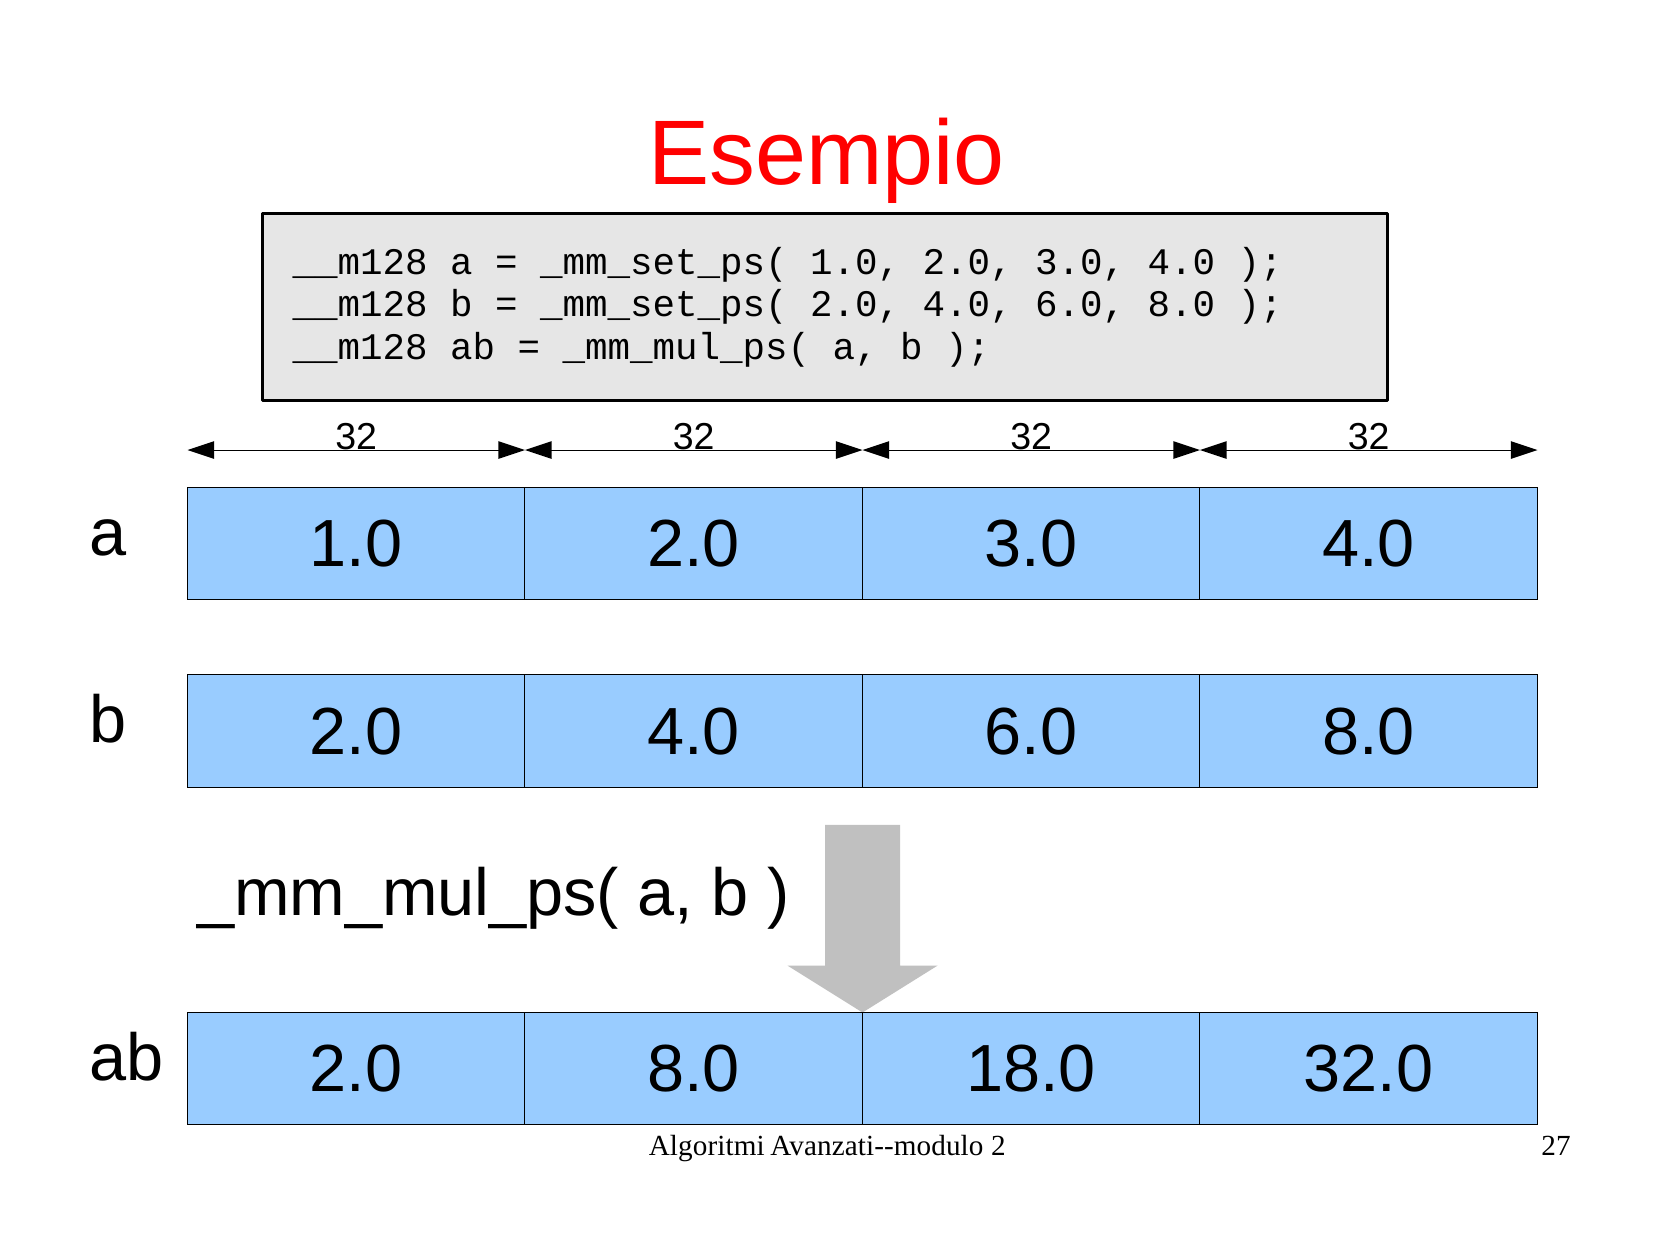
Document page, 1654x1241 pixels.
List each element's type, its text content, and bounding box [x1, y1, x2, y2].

text_box 8.0 [1199, 674, 1538, 788]
text_box ab [75, 1012, 188, 1103]
text_box 8.0 [524, 1012, 862, 1125]
text_box _mm_mul_ps( a, b ) [182, 847, 826, 938]
text_box b [75, 675, 151, 765]
text_box [787, 824, 938, 1012]
text_box 2.0 [187, 674, 524, 788]
text_box 6.0 [862, 674, 1199, 788]
text_box __m128 a = _mm_set_ps( 1.0, 2.0, 3.0, 4.0 ); __m128 b = _mm_set_ps( 2.0, 4.0, 6.0, 8.0 ); __m128 ab = _mm_mul_ps( a, b ); [262, 213, 1388, 401]
text_box 3.0 [862, 487, 1199, 600]
text_box 2.0 [187, 1012, 524, 1125]
text_box 4.0 [524, 674, 862, 788]
title Esempio [82, 49, 1571, 257]
text_box 32.0 [1199, 1012, 1538, 1125]
text_box 1.0 [187, 487, 524, 600]
text_box a [75, 487, 151, 578]
text_box 18.0 [862, 1012, 1199, 1125]
text_box 2.0 [524, 487, 862, 600]
text_box 4.0 [1199, 487, 1538, 600]
